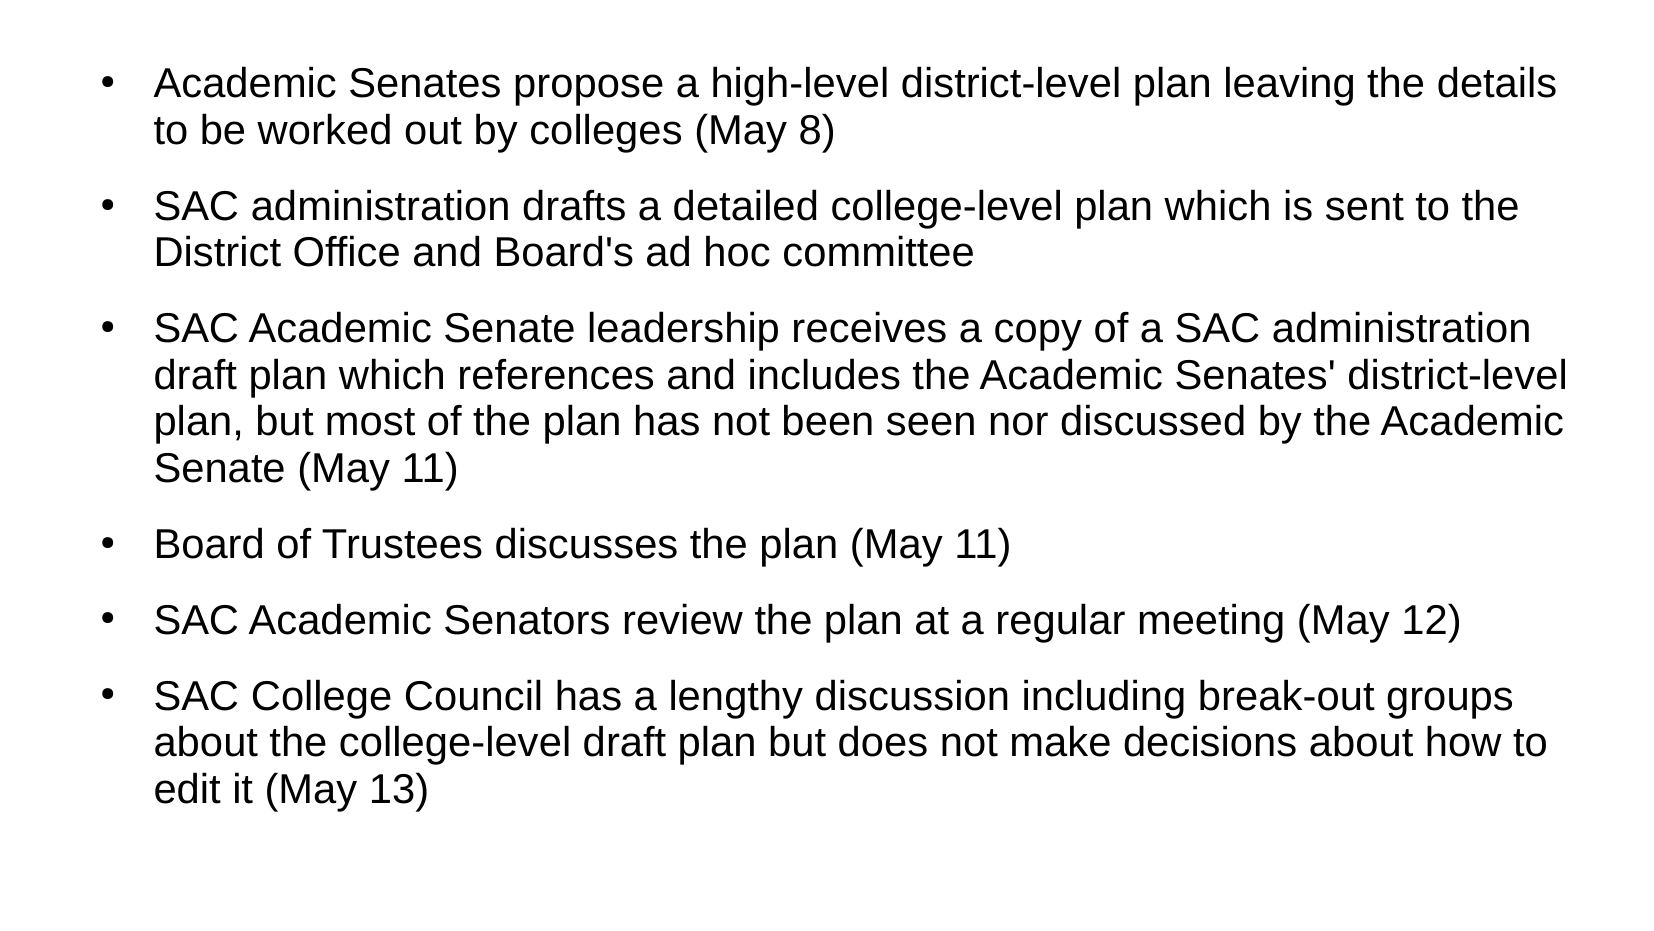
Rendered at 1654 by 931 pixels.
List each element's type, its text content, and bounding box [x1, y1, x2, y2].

list Academic Senates propose a high-level district-level plan leaving the details to be worked out by colleges (May 8) SAC administration drafts a detailed college-level plan which is sent to the District Office and Board's ad hoc committee SAC Academic Senate leadership receives a copy of a SAC administration draft plan which references and includes the Academic Senates' district-level plan, but most of the plan has not been seen nor discussed by the Academic Senate (May 11) Board of Trustees discusses the plan (May 11) SAC Academic Senators review the plan at a regular meeting (May 12) SAC College Council has a lengthy discussion including break-out groups about the college-level draft plan but does not make decisions about how to edit it (May 13) [82, 60, 1571, 841]
